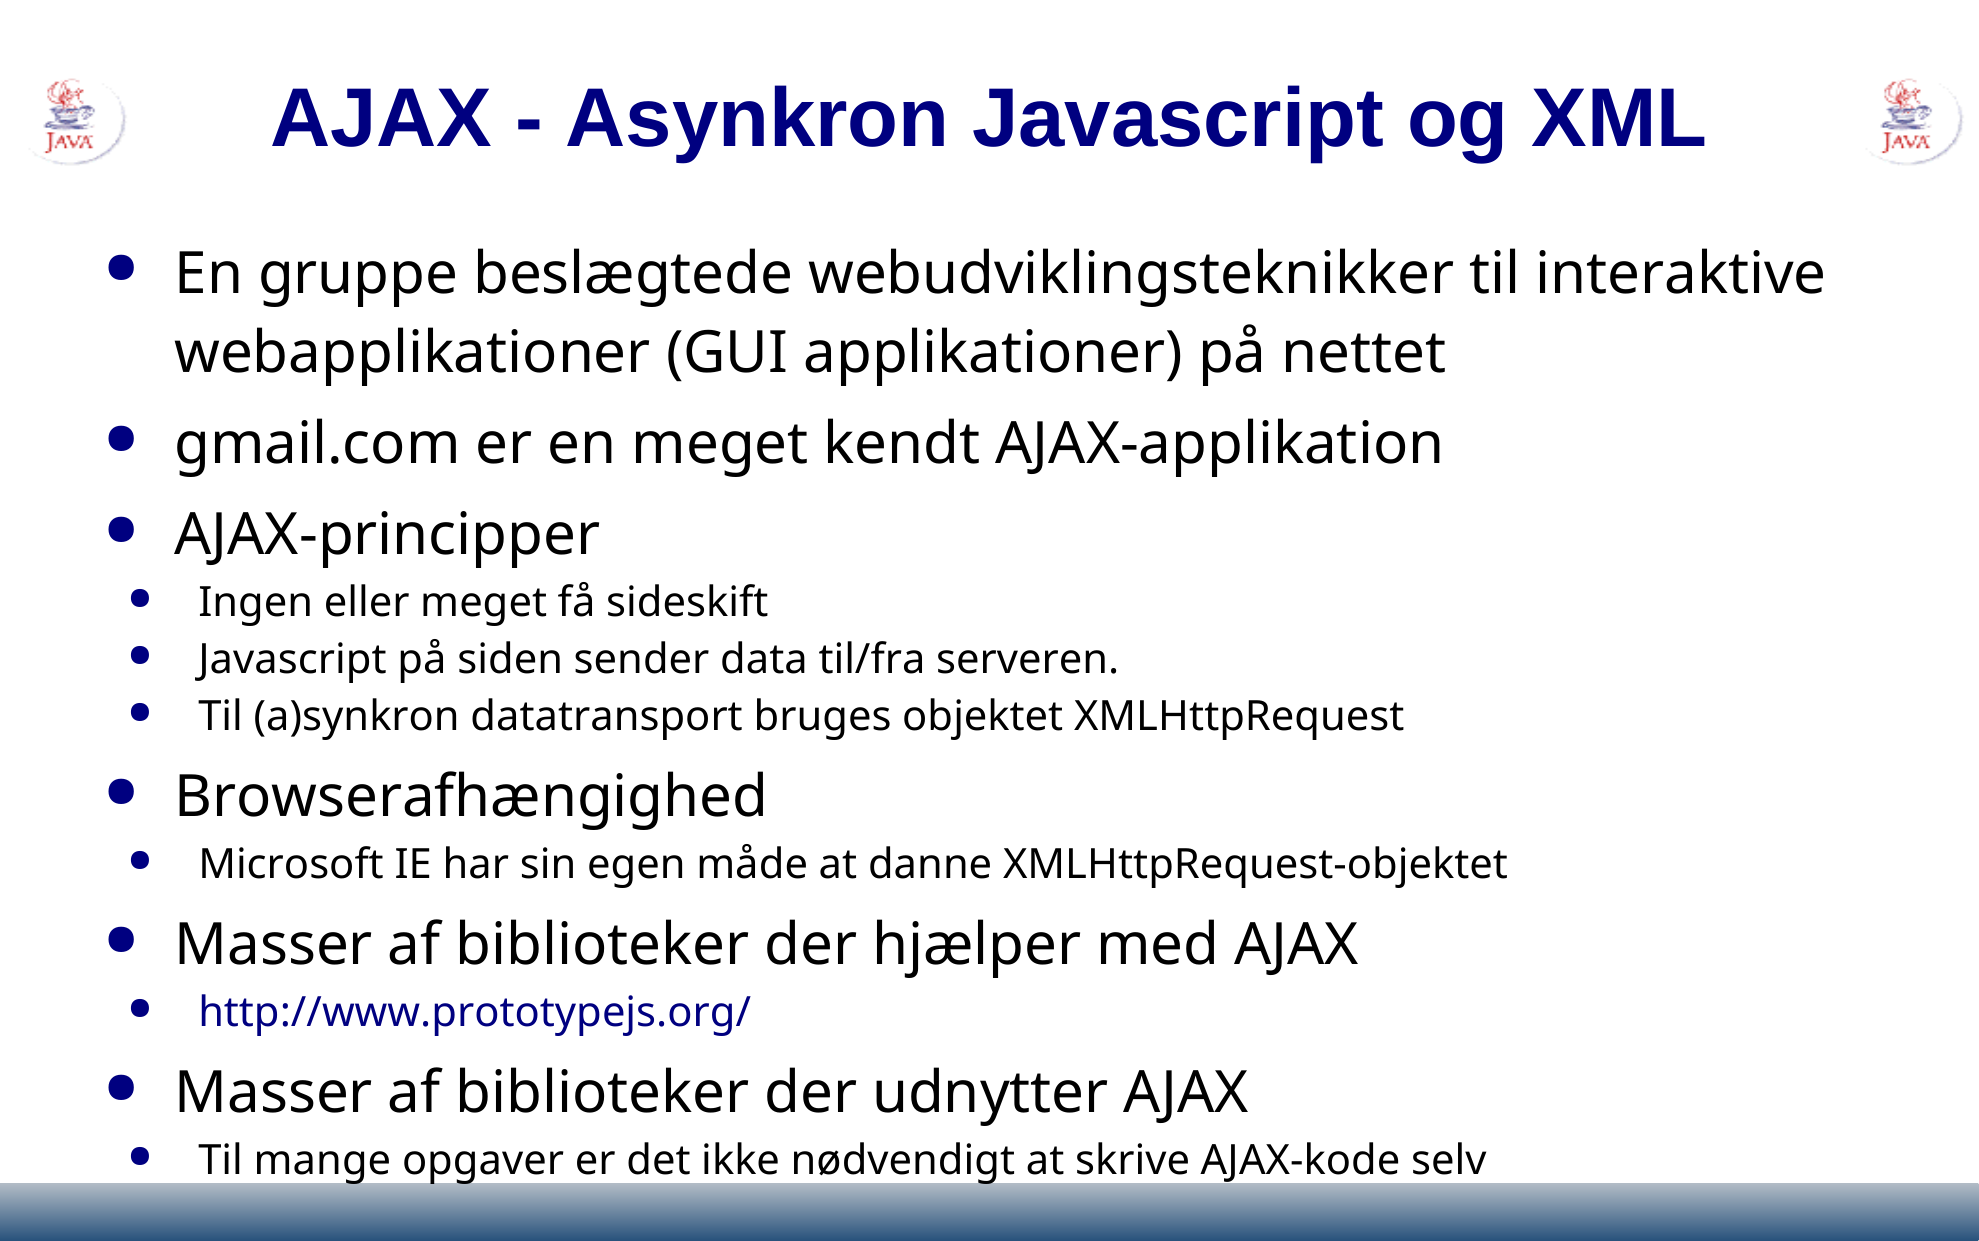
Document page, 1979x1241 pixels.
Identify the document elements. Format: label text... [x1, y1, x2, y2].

picture [12, 71, 126, 169]
list En gruppe beslægtede webudviklingsteknikker til interaktive webapplikationer (GUI applikationer) på nettet gmail.com er en meget kendt AJAX-applikation AJAX-principper Ingen eller meget få sideskift Javascript på siden sender data til/fra serveren. Til (a)synkron datatransport bruges objektet XMLHttpRequest Browserafhængighed Microsoft IE har sin egen måde at danne XMLHttpRequest-objektet Masser af biblioteker der hjælper med AJAX http://www.prototypejs.org/ Masser af biblioteker der udnytter AJAX Til mange opgaver er det ikke nødvendigt at skrive AJAX-kode selv [92, 230, 1881, 1065]
title AJAX - Asynkron Javascript og XML [126, 14, 1853, 222]
picture [1853, 71, 1968, 169]
